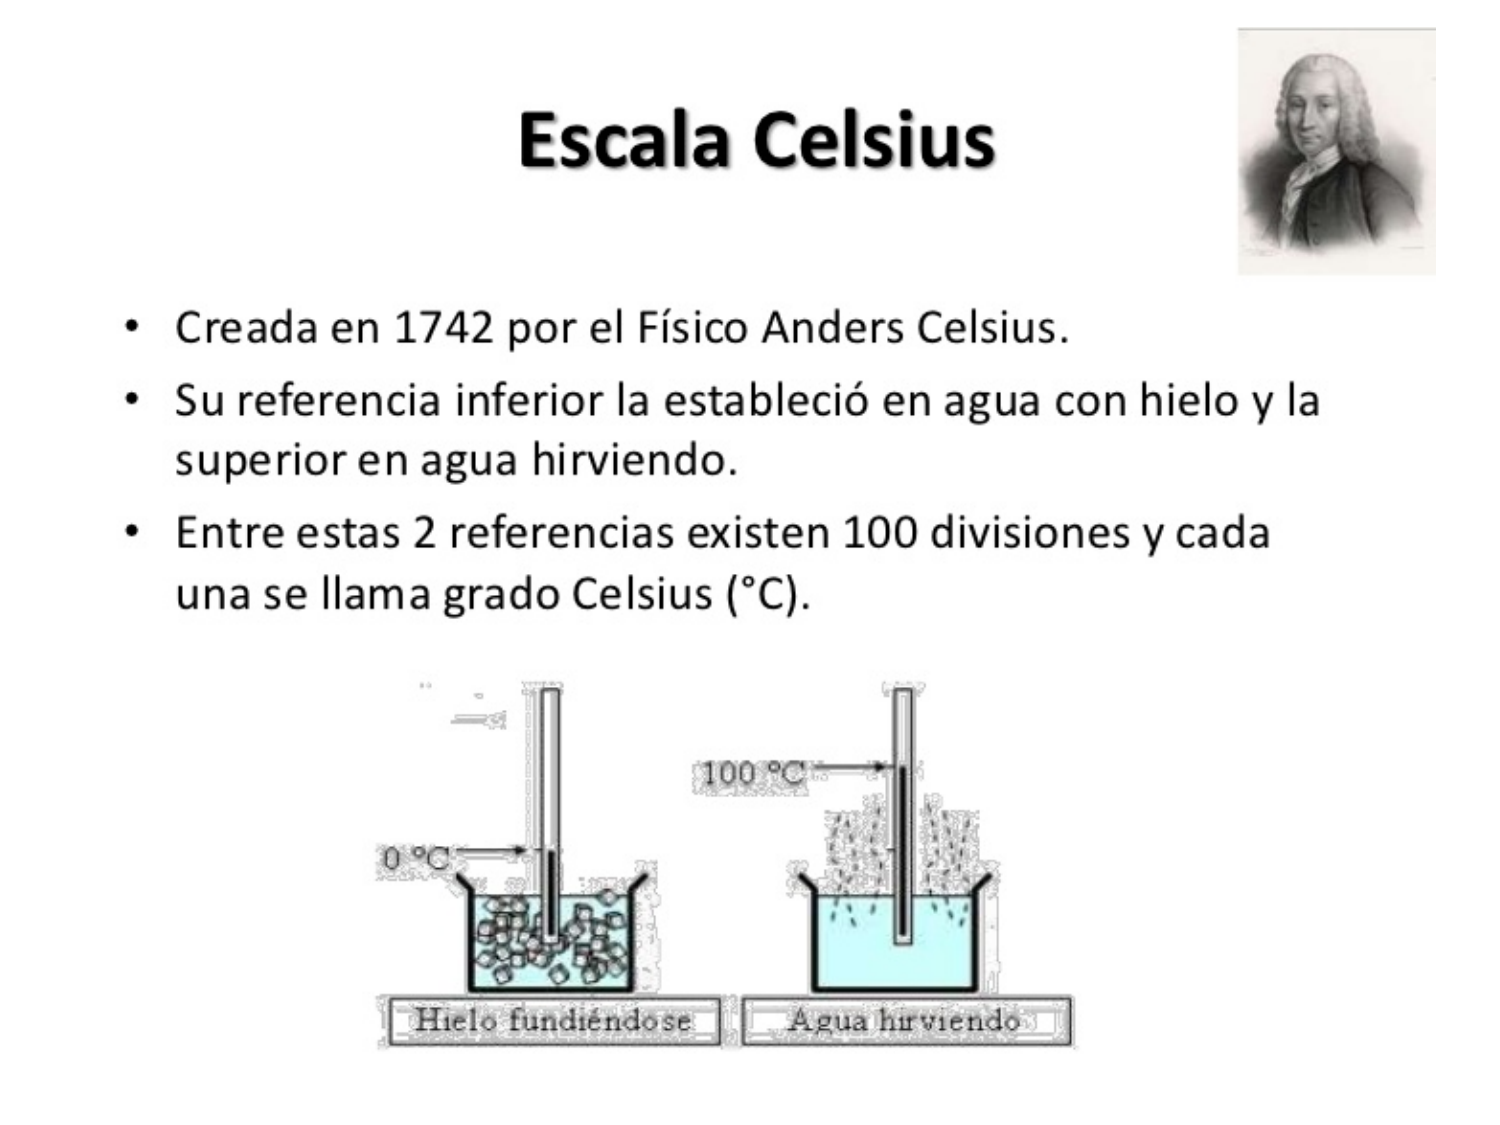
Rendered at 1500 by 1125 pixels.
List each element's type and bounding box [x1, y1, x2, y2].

picture [41, 27, 1436, 1074]
